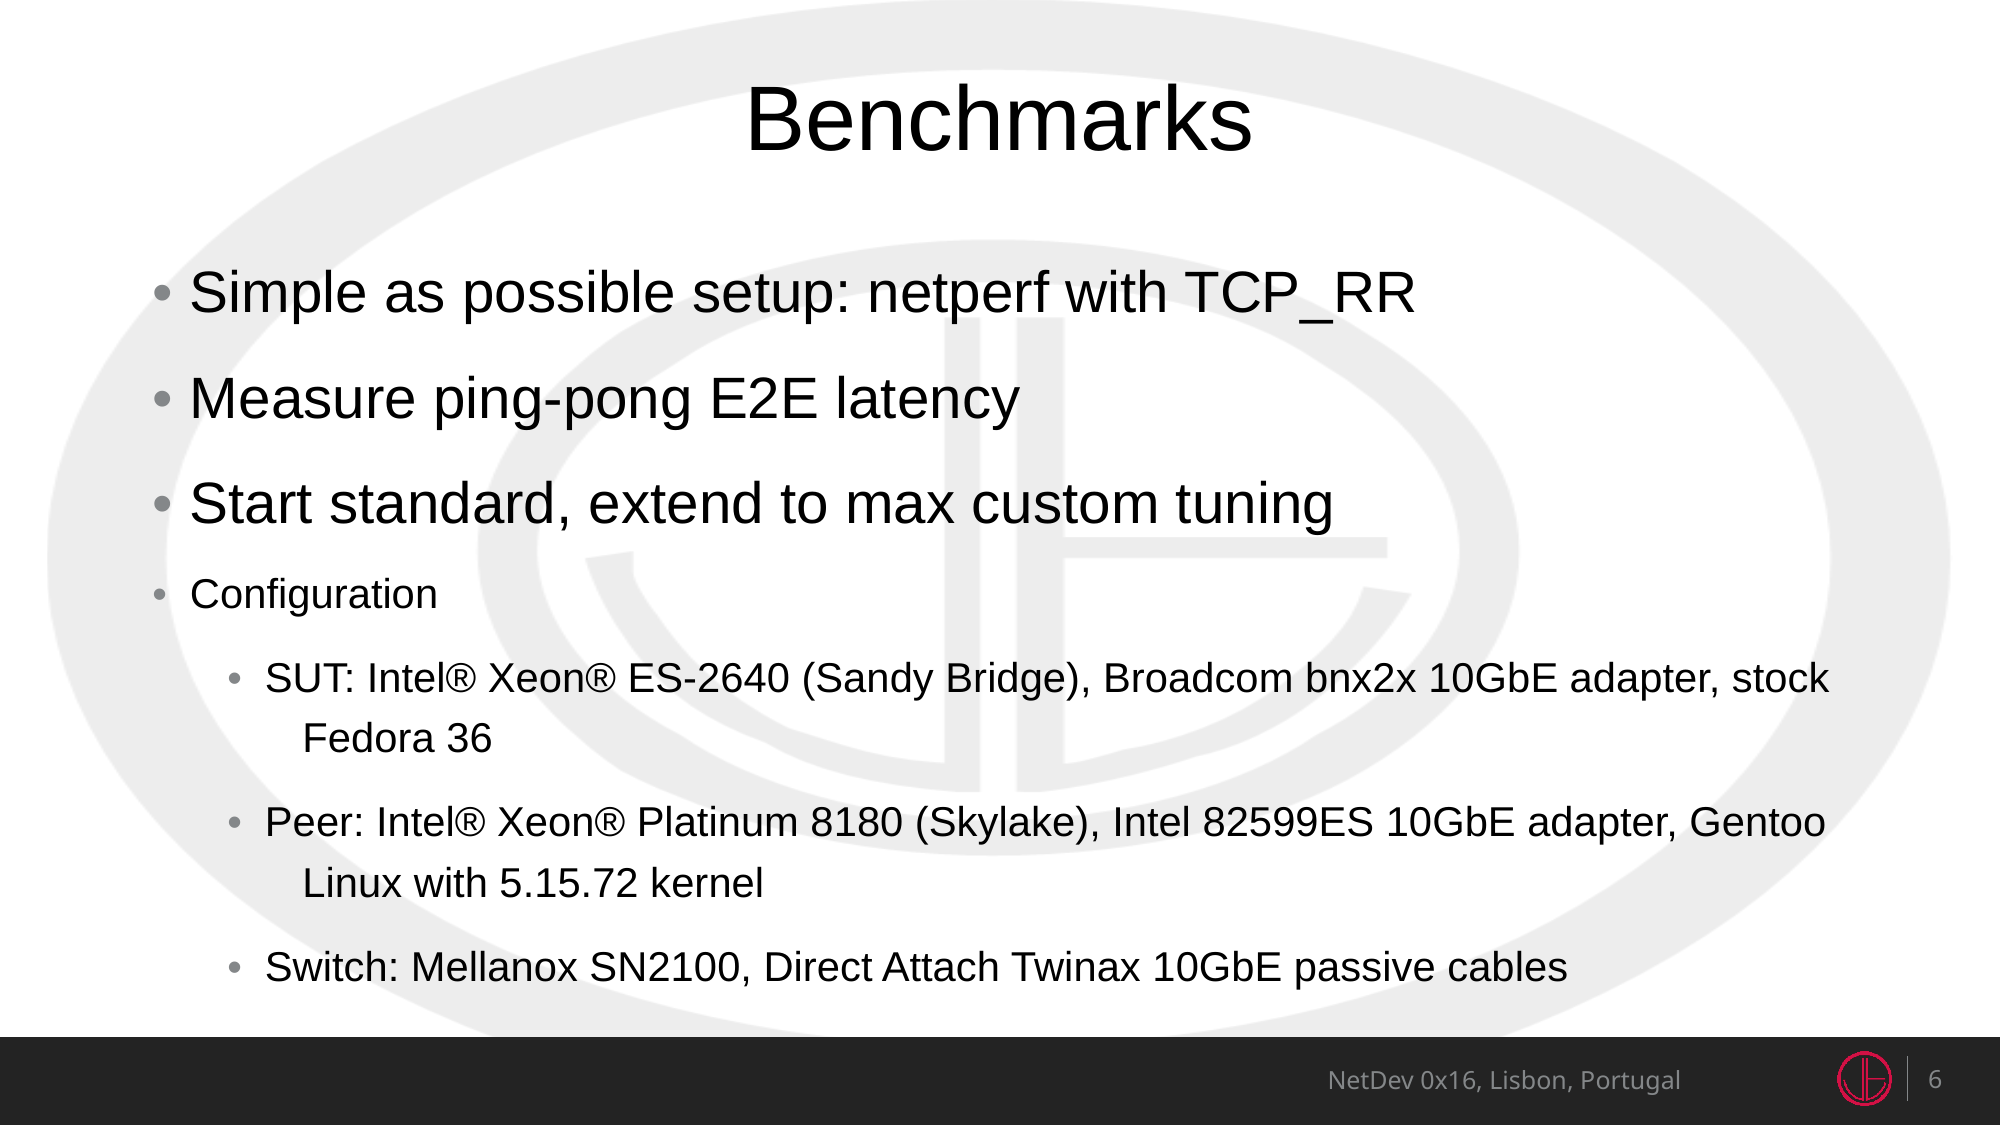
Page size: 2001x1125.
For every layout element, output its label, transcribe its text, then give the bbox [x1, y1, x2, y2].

title Benchmarks [137, 25, 1863, 220]
text_box <number> [1913, 1050, 2000, 1111]
text_box NetDev 0x16, Lisbon, Portugal [1312, 1050, 1763, 1110]
list Simple as possible setup: netperf with TCP_RR Measure ping-pong E2E latency Start standard, extend to max custom tuning Configuration SUT: Intel® Xeon® ES-2640 (Sandy Bridge), Broadcom bnx2x 10GbE adapter, stock Fedora 36 Peer: Intel® Xeon® Platinum 8180 (Skylake), Intel 82599ES 10GbE adapter, Gentoo Linux with 5.15.72 kernel Switch: Mellanox SN2100, Direct Attach Twinax 10GbE passive cables [137, 233, 1863, 1014]
picture [1837, 1051, 1892, 1106]
